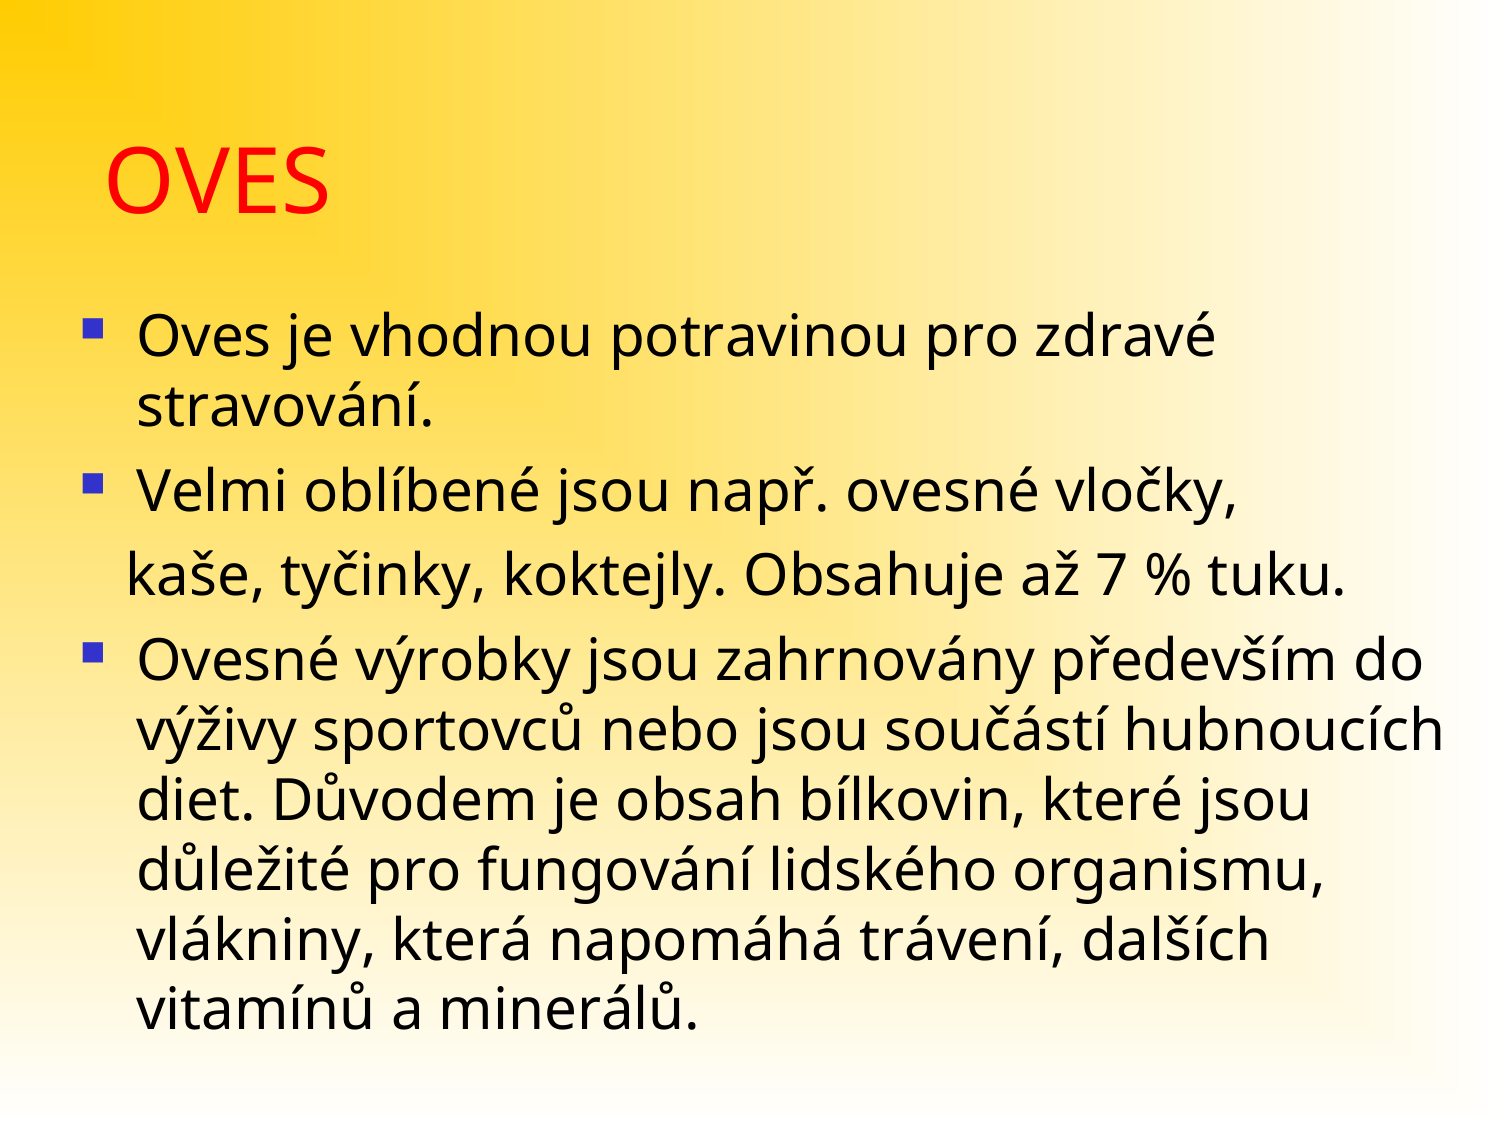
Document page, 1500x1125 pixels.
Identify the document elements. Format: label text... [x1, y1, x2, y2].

list Oves je vhodnou potravinou pro zdravé stravování. Velmi oblíbené jsou např. ovesné vločky, kaše, tyčinky, koktejly. Obsahuje až 7 % tuku. Ovesné výrobky jsou zahrnovány především do výživy sportovců nebo jsou součástí hubnoucích diet. Důvodem je obsah bílkovin, které jsou důležité pro fungování lidského organismu, vlákniny, která napomáhá trávení, dalších vitamínů a minerálů. [64, 290, 1469, 1085]
title OVES [88, 0, 1367, 240]
picture [0, 0, 1500, 1125]
